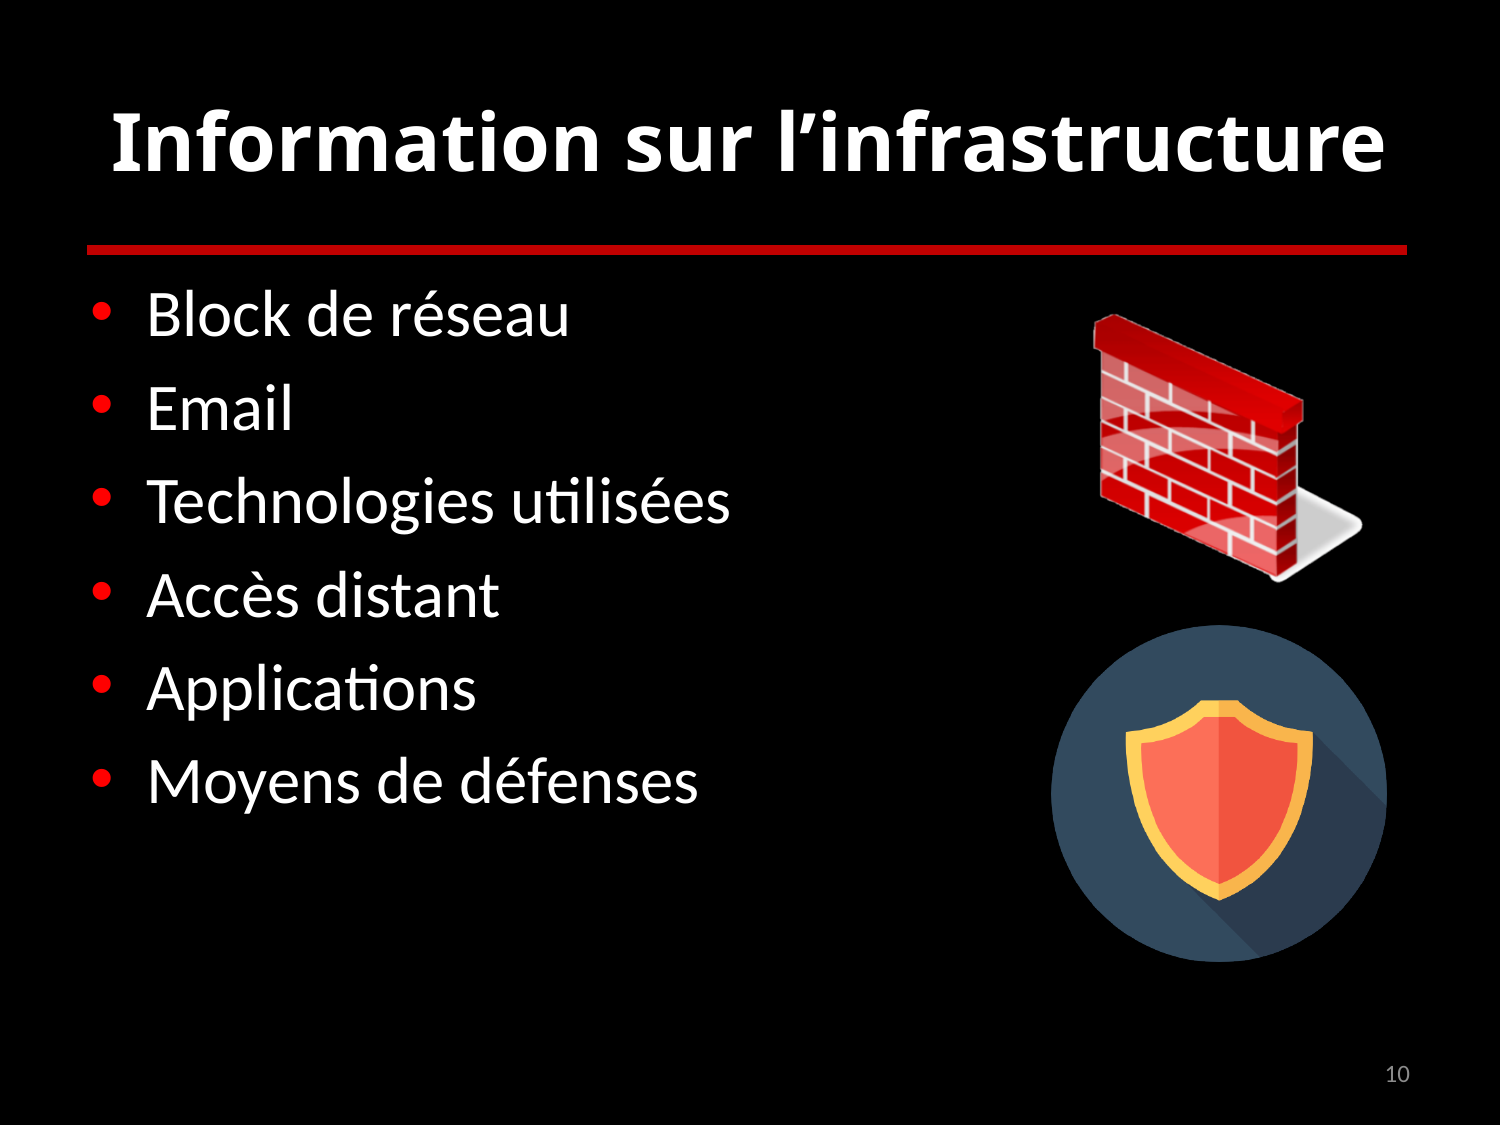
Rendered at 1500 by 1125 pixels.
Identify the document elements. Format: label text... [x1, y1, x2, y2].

picture [1088, 307, 1371, 589]
picture [1051, 625, 1387, 962]
title Information sur l’infrastructure [75, 45, 1425, 233]
list Block de réseau Email Technologies utilisées Accès distant Applications Moyens de défenses [75, 262, 1425, 1005]
slide_number <numéro> [1074, 1042, 1425, 1103]
